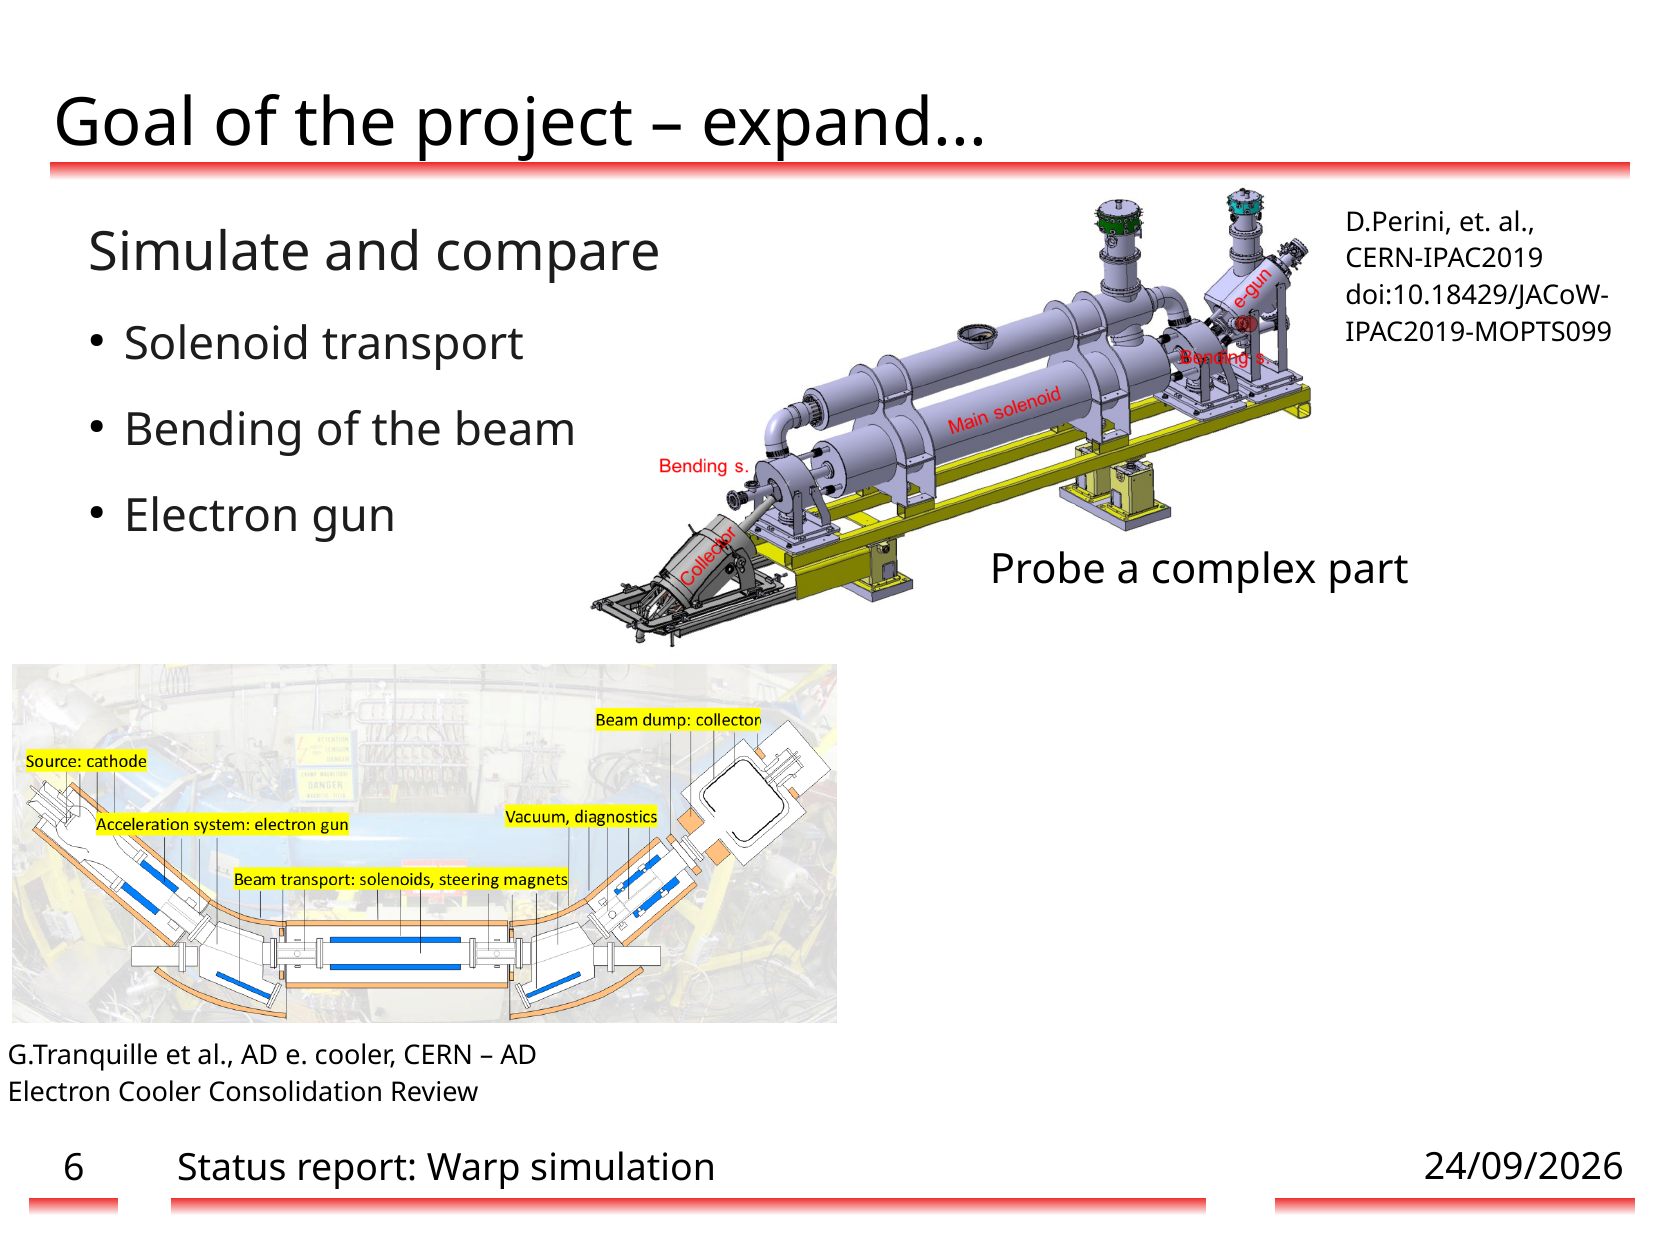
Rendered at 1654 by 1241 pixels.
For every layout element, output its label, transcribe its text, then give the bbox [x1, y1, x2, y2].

picture [12, 664, 837, 1023]
text_box Probe a complex part [939, 530, 1585, 734]
picture [586, 183, 1312, 212]
text_box D.Perini, et. al., CERN-IPAC2019 doi:10.18429/JACoW- IPAC2019-MOPTS099 [1330, 195, 1654, 370]
list Simulate and compare Solenoid transport Bending of the beam Electron gun [53, 212, 1606, 1096]
title Goal of the project – expand... [53, 17, 1589, 166]
text_box G.Tranquille et al., AD e. cooler, CERN – AD Electron Cooler Consolidation Review [0, 1028, 583, 1203]
